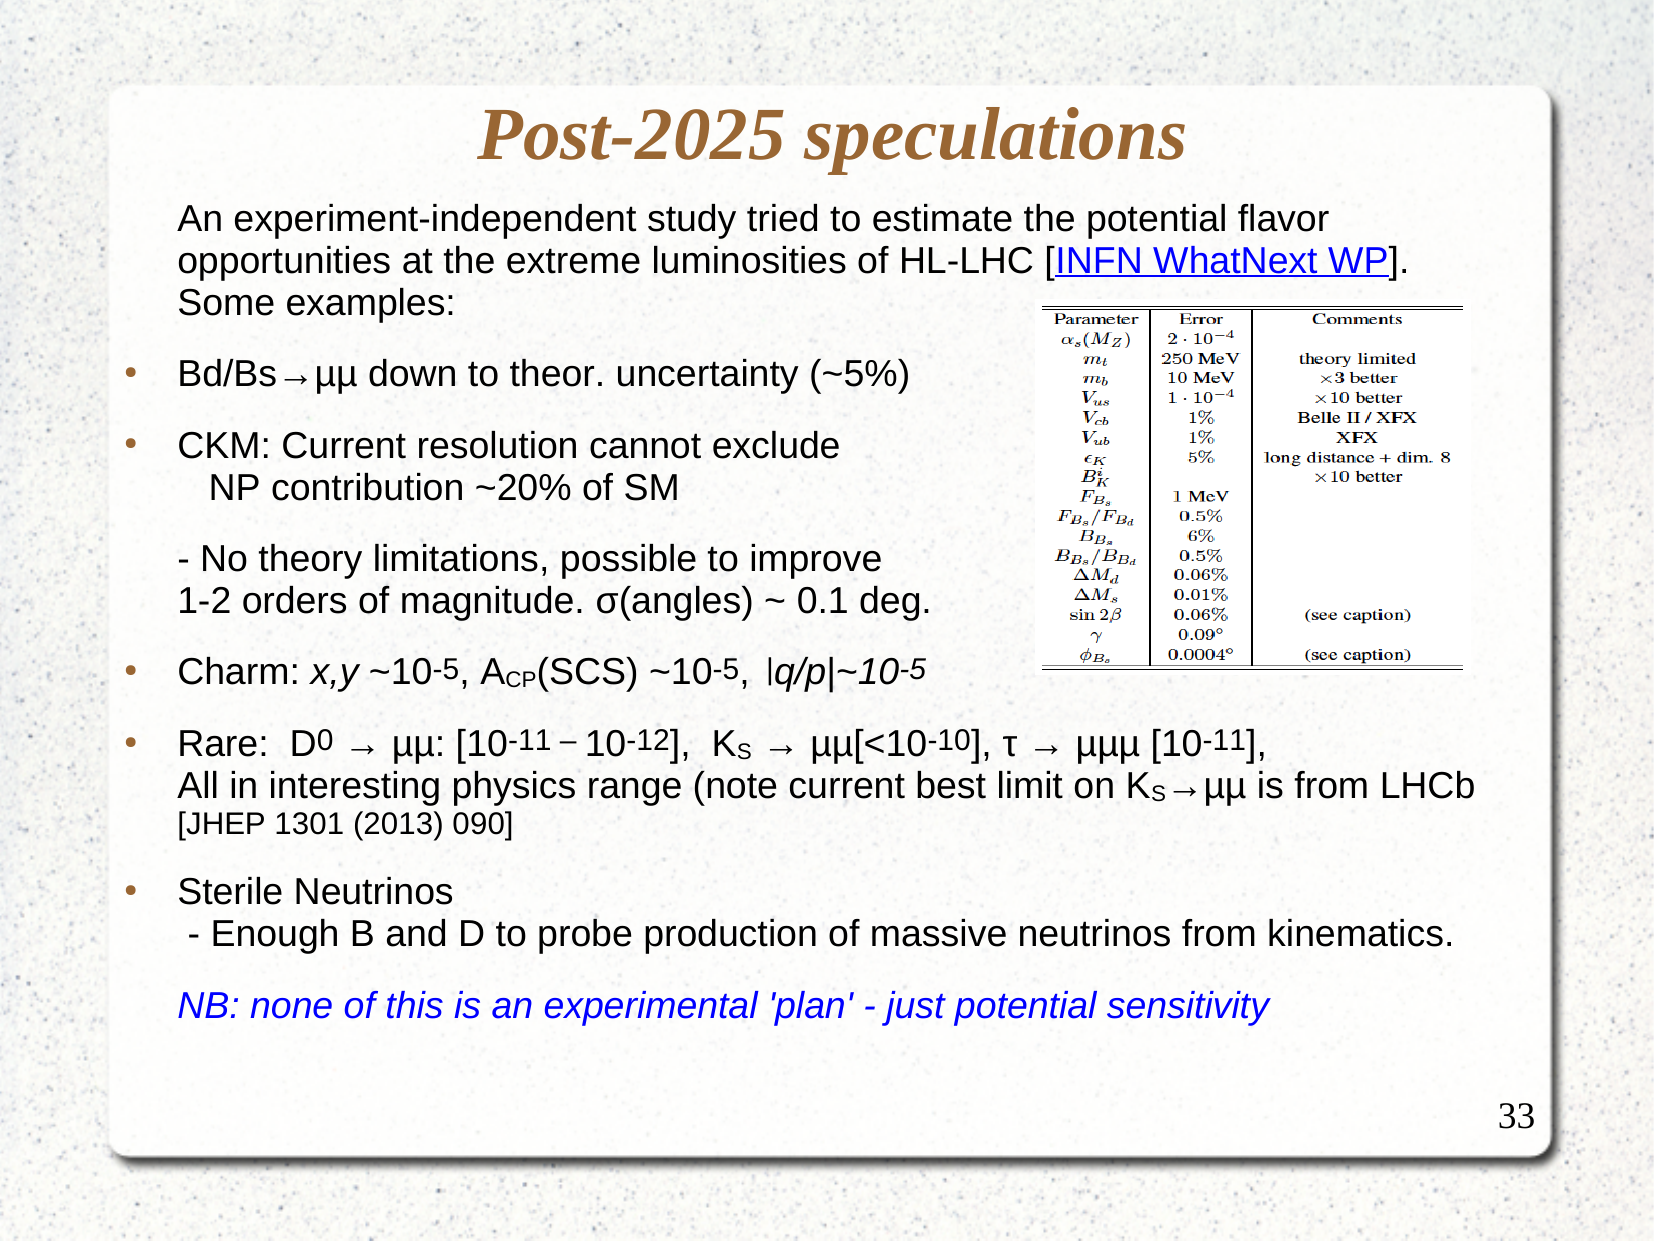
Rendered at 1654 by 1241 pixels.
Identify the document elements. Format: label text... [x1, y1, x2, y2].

title Post-2025 speculations [90, 51, 1576, 218]
picture [0, 0, 1654, 1241]
list An experiment-independent study tried to estimate the potential flavor opportunities at the extreme luminosities of HL-LHC [INFN WhatNext WP]. Some examples: Bd/Bs→µµ down to theor. uncertainty (~5%) CKM: Current resolution cannot exclude NP contribution ~20% of SM - No theory limitations, possible to improve 1-2 orders of magnitude. σ(angles) ~ 0.1 deg. Charm: x,y ~10-5, ACP(SCS) ~10-5, |q/p|~10-5 Rare: D0 → µµ: [10-11 – 10-12], KS → µµ[<10-10], τ → µµµ [10-11], All in interesting physics range (note current best limit on KS→µµ is from LHCb [JHEP 1301 (2013) 090] Sterile Neutrinos - Enough B and D to probe production of massive neutrinos from kinematics. NB: none of this is an experimental 'plan' - just potential sensitivity [106, 197, 1521, 1123]
